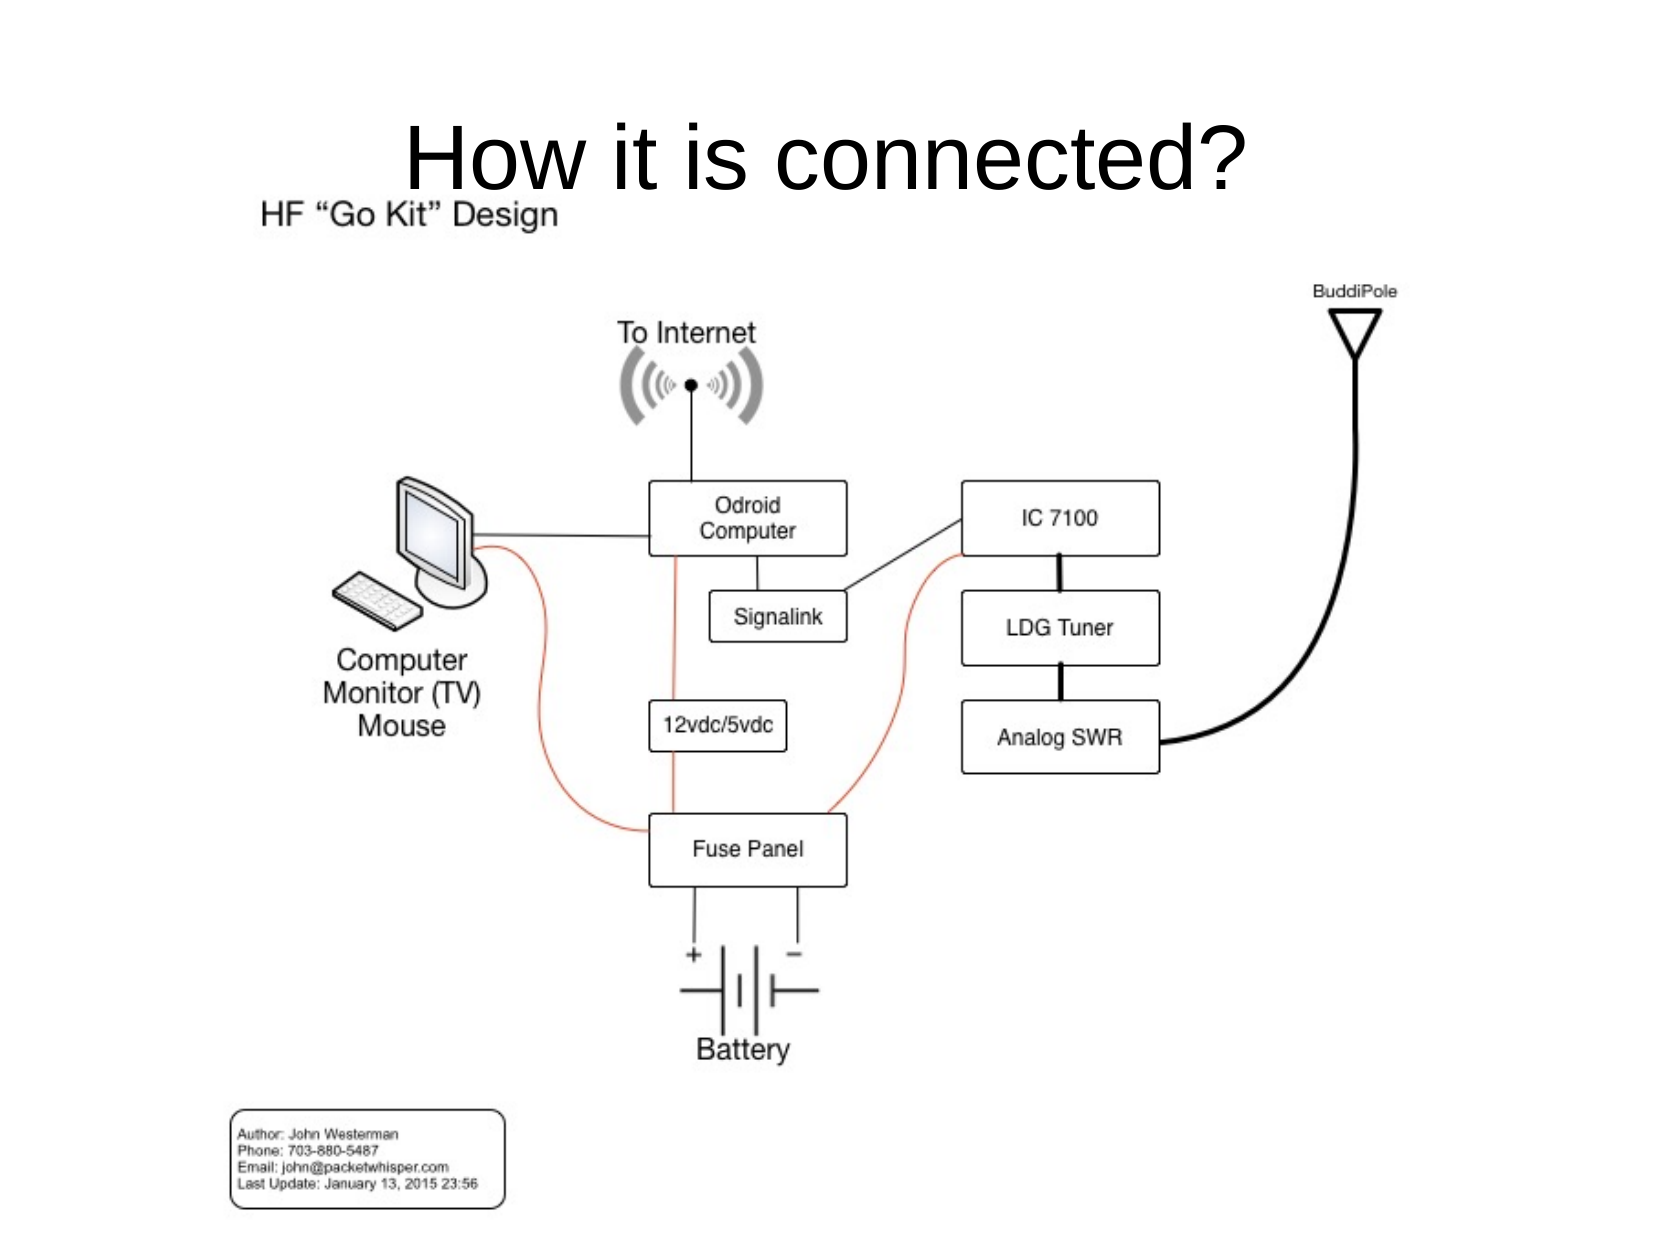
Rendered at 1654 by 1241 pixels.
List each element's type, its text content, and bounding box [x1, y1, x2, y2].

picture [210, 257, 1426, 1231]
title How it is connected? [82, 49, 1571, 257]
